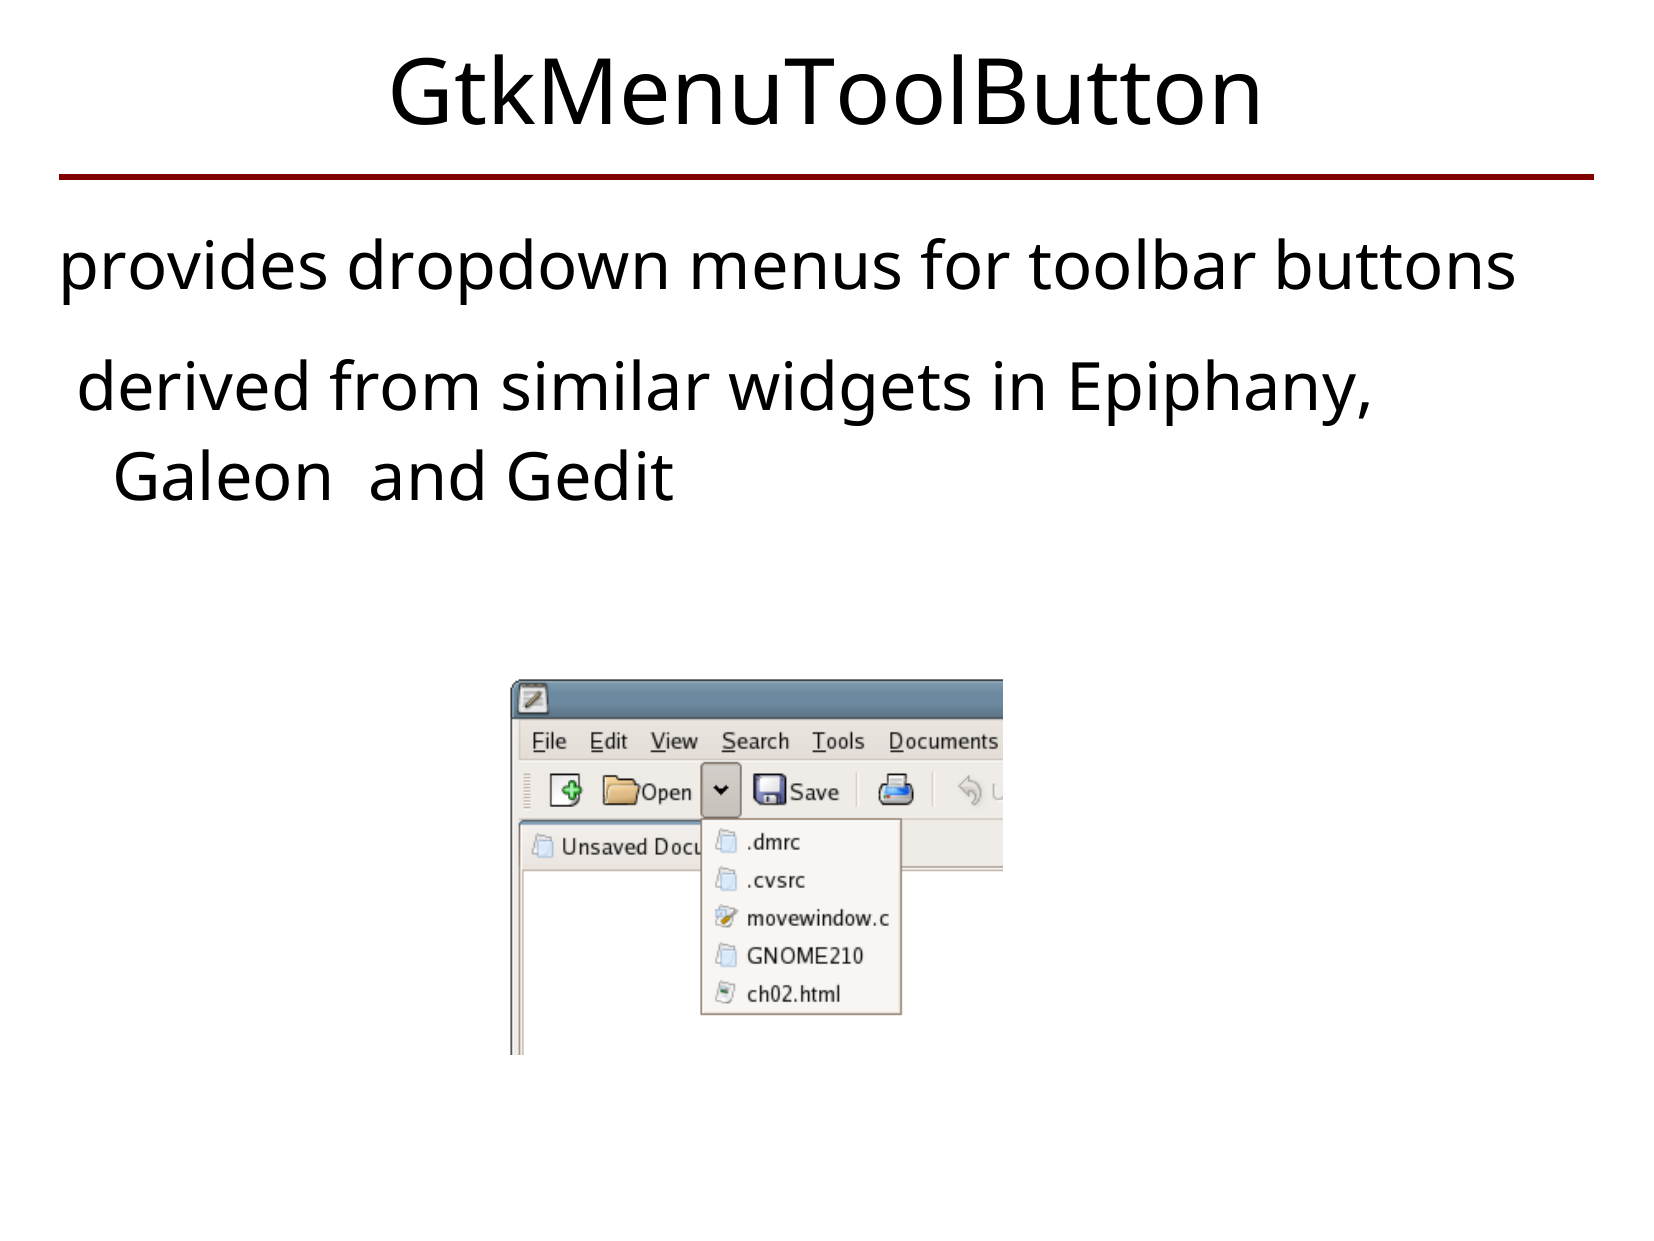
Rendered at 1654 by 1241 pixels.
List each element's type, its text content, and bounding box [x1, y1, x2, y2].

list provides dropdown menus for toolbar buttons derived from similar widgets in Epiphany, Galeon and Gedit [41, 218, 1606, 1189]
picture [448, 635, 1003, 1055]
title GtkMenuToolButton [59, 0, 1595, 178]
